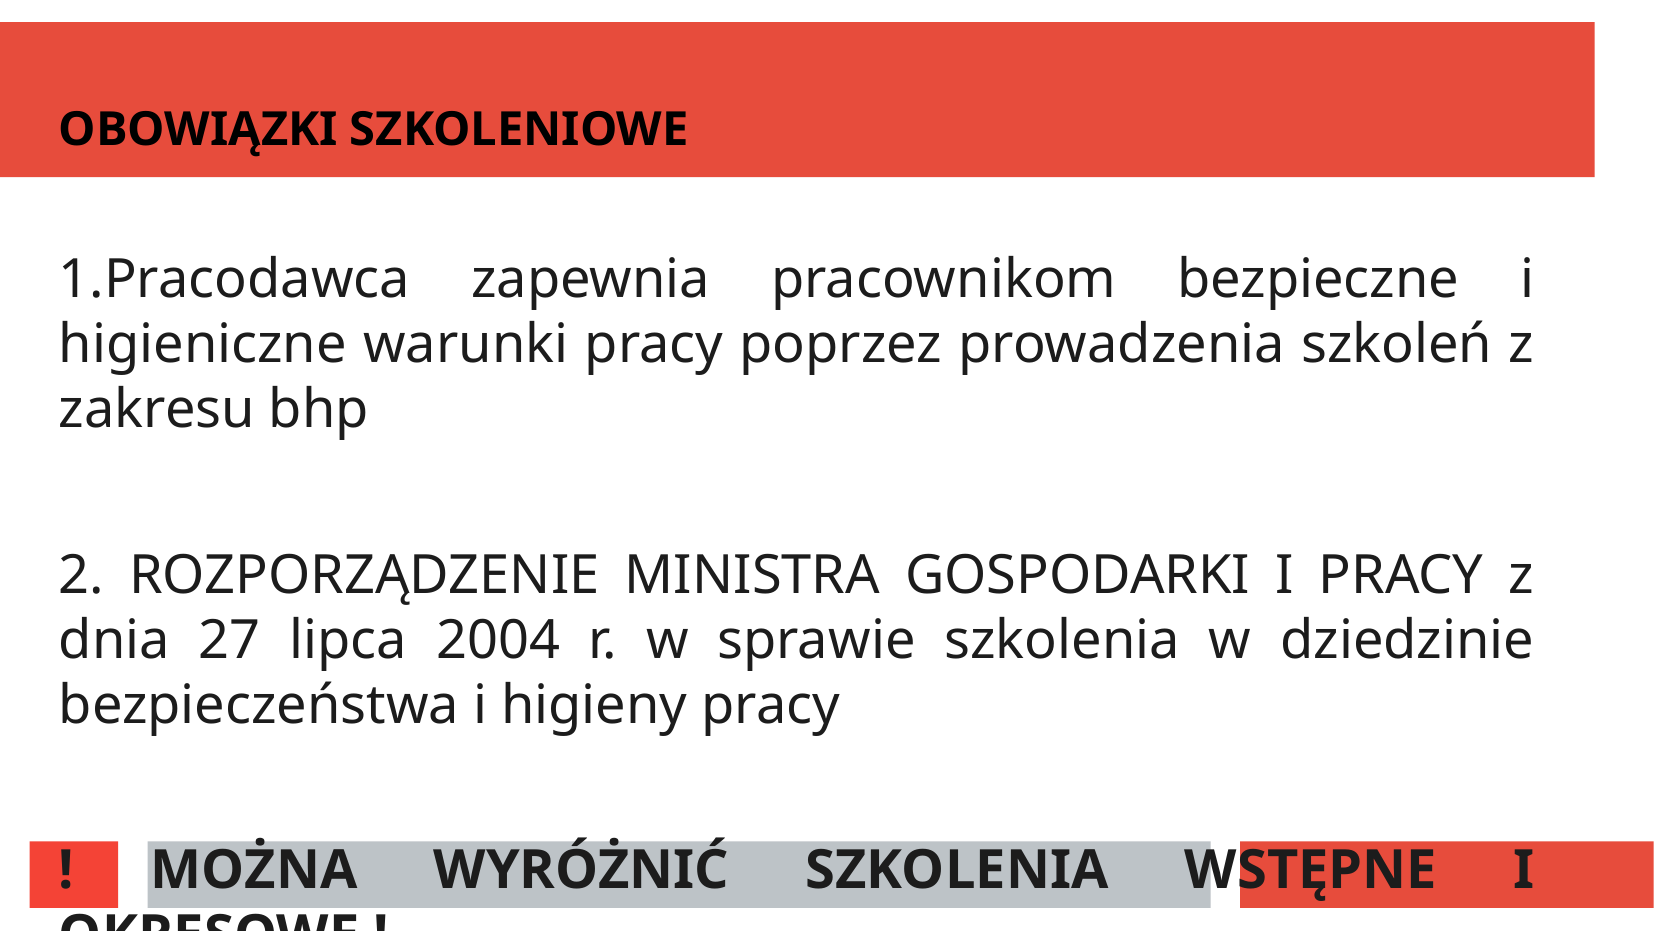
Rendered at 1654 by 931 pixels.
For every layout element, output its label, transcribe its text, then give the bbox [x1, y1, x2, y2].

subtitle 1.Pracodawca zapewnia pracownikom bezpieczne i higieniczne warunki pracy poprzez prowadzenia szkoleń z zakresu bhp 2. ROZPORZĄDZENIE MINISTRA GOSPODARKI I PRACY z dnia 27 lipca 2004 r. w sprawie szkolenia w dziedzinie bezpieczeństwa i higieny pracy ! MOŻNA WYRÓŻNIĆ SZKOLENIA WSTĘPNE I OKRESOWE ! [59, 243, 1565, 929]
title OBOWIĄZKI SZKOLENIOWE [59, 44, 1595, 156]
